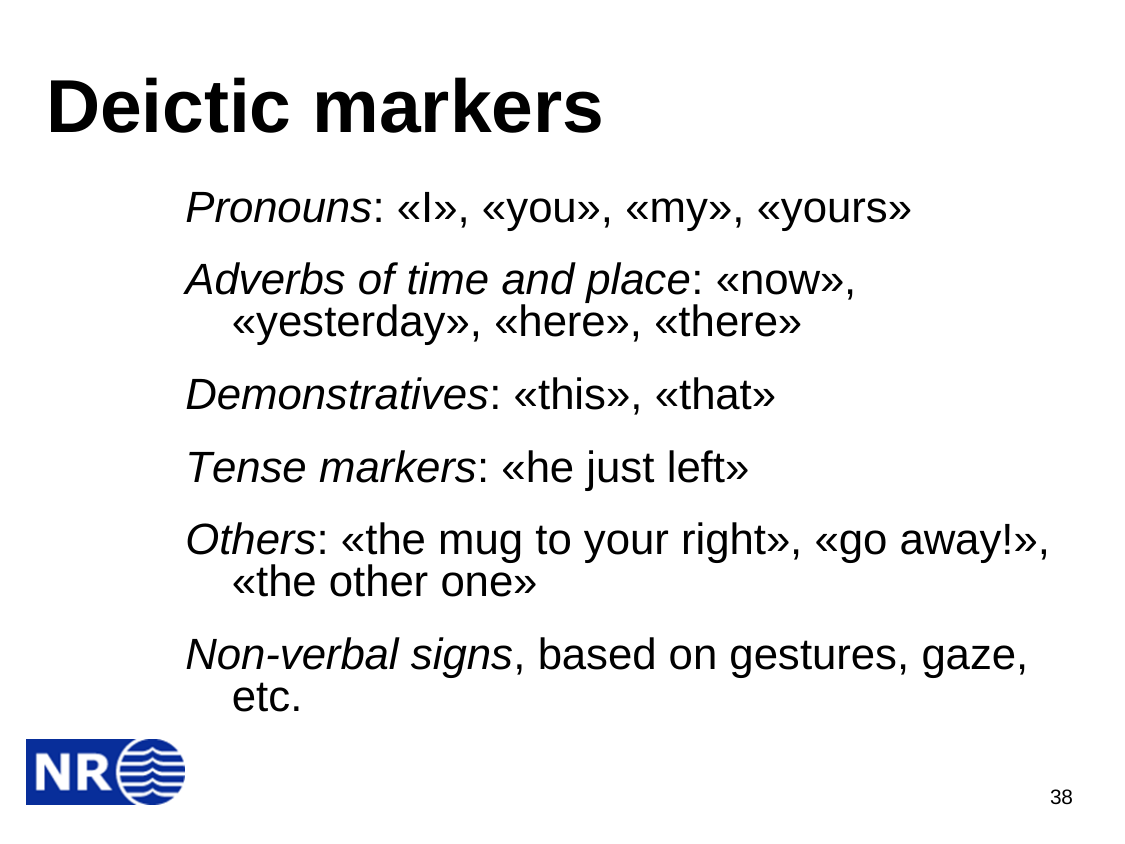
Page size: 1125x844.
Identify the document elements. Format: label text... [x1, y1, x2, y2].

title Deictic markers [30, 32, 1095, 157]
text_box [1035, 776, 1095, 812]
text_box Pronouns: «I», «you», «my», «yours» Adverbs of time and place: «now», «yesterday», «here», «there» Demonstratives: «this», «that» Tense markers: «he just left» Others: «the mug to your right», «go away!», «the other one» Non-verbal signs, based on gestures, gaze, etc. [0, 181, 1075, 777]
